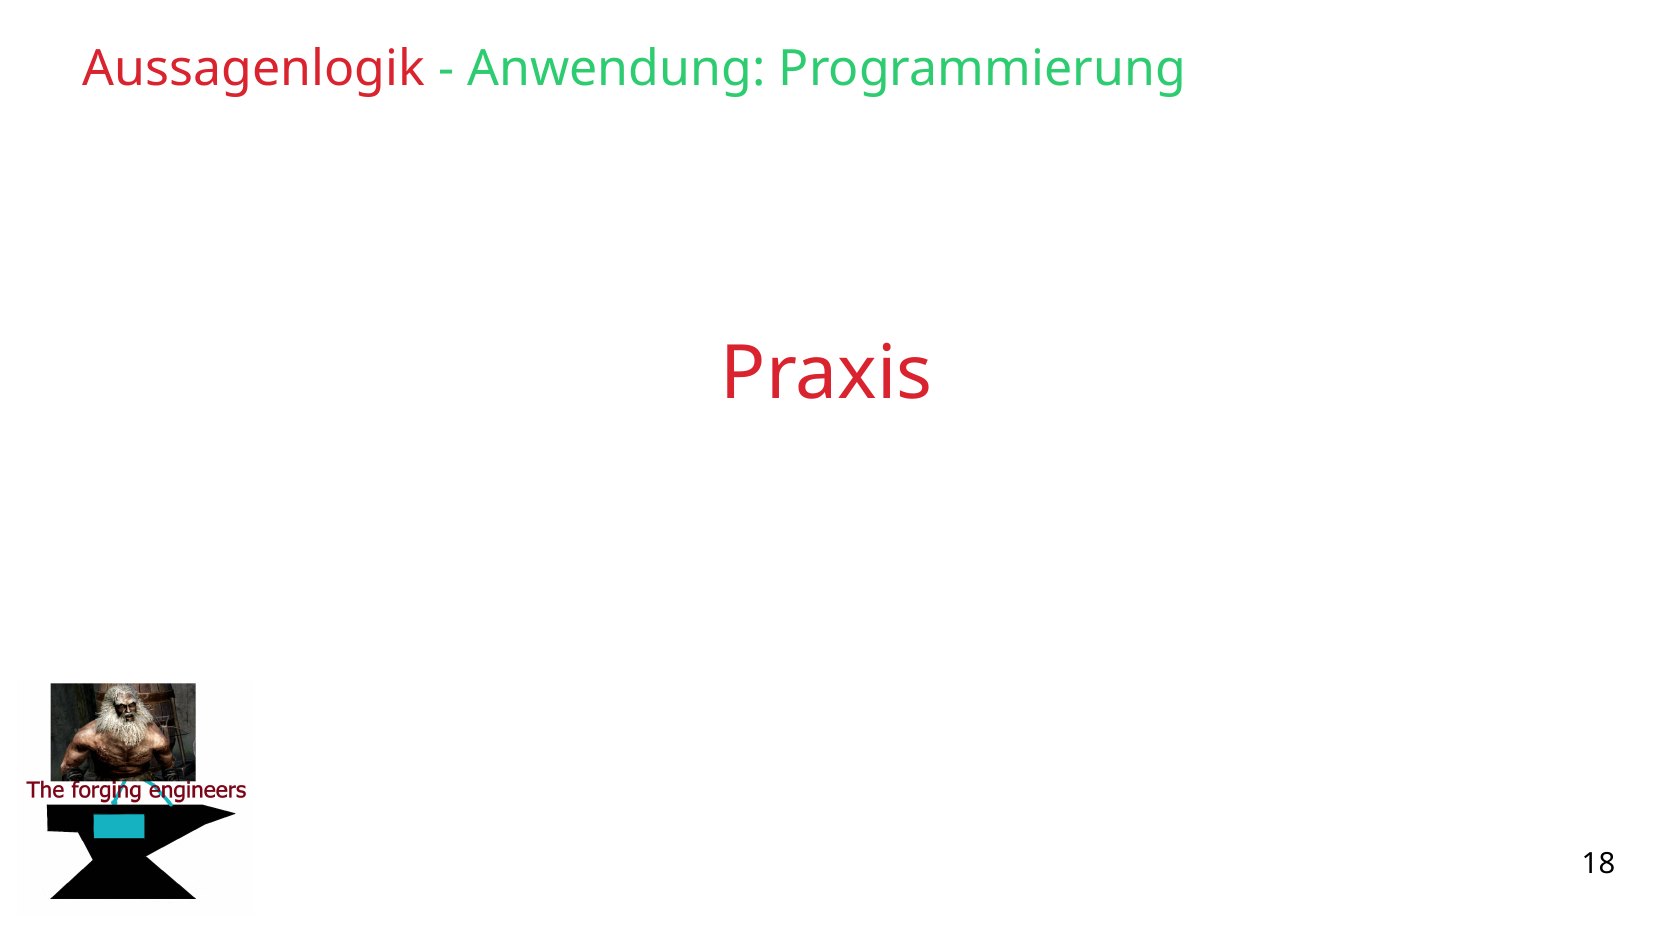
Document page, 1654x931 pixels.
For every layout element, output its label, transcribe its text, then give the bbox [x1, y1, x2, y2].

title Aussagenlogik - Anwendung: Programmierung [82, 37, 1571, 95]
text_box Praxis [82, 324, 1571, 413]
picture [17, 679, 254, 916]
